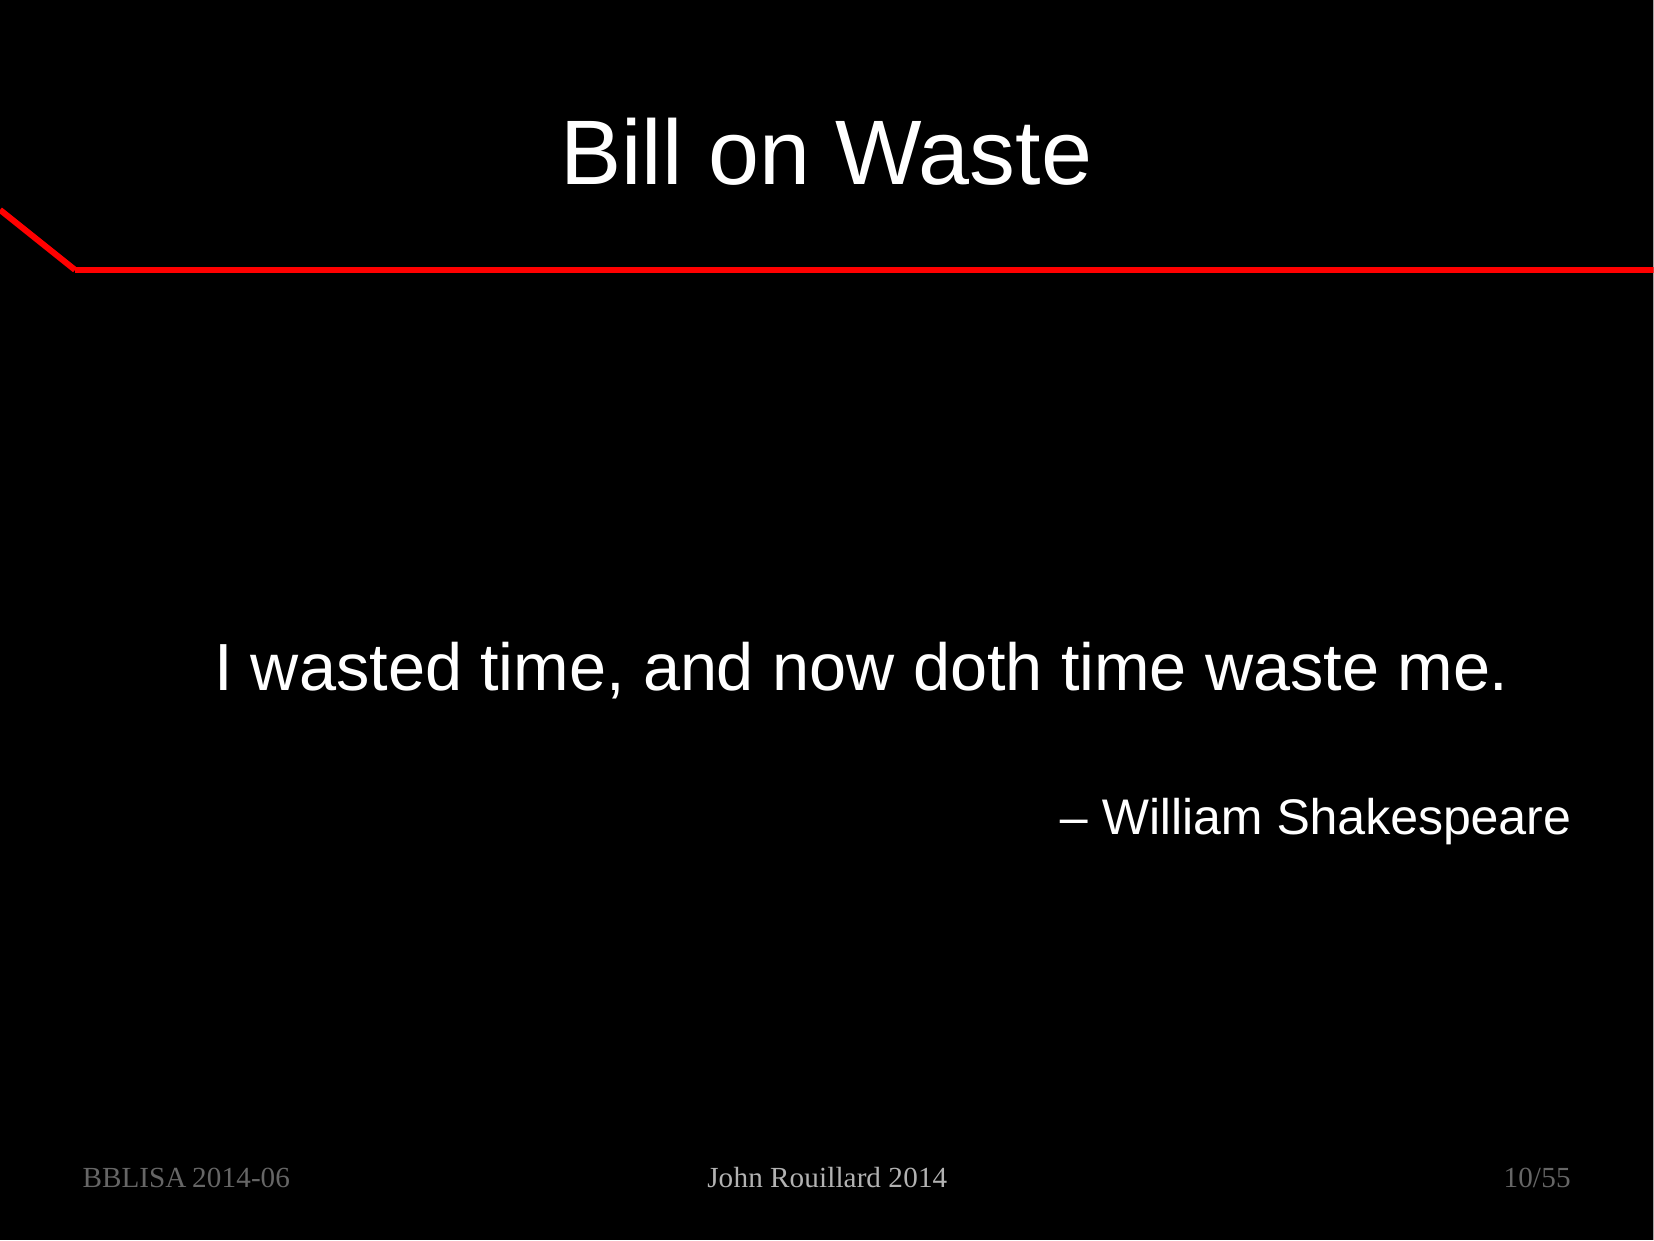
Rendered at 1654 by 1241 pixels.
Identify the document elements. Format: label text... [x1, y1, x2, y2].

title Bill on Waste [82, 49, 1571, 257]
list I wasted time, and now doth time waste me. – William Shakespeare [82, 555, 1571, 1110]
